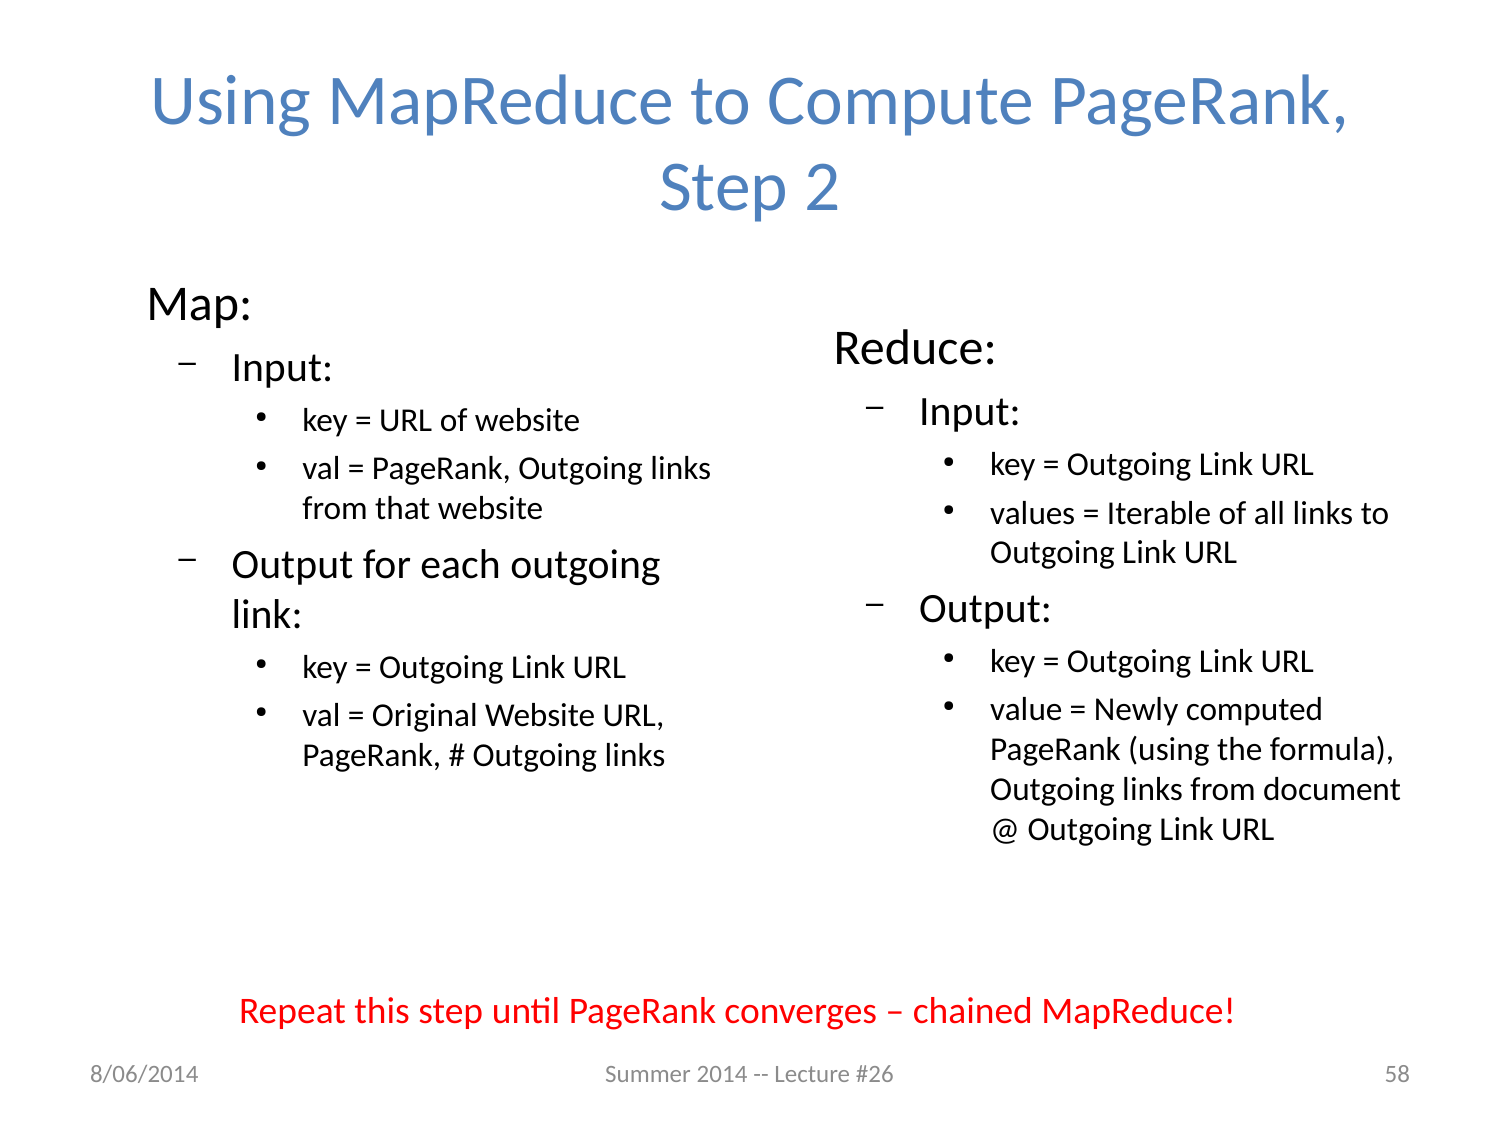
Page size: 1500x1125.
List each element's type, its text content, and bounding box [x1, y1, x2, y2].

slide_number <number> [1074, 1042, 1425, 1103]
list Reduce: Input: key = Outgoing Link URL values = Iterable of all links to Outgoing Link URL Output: key = Outgoing Link URL value = Newly computed PageRank (using the formula), Outgoing links from document @ Outgoing Link URL [762, 209, 1425, 952]
slide_number 8/06/2014 [75, 1042, 425, 1103]
title Using MapReduce to Compute PageRank, Step 2 [75, 45, 1425, 233]
footer Summer 2014 -- Lecture #26 [512, 1042, 988, 1103]
text_box Repeat this step until PageRank converges – chained MapReduce! [63, 978, 1414, 1039]
list Map: Input: key = URL of website val = PageRank, Outgoing links from that website Output for each outgoing link: key = Outgoing Link URL val = Original Website URL, PageRank, # Outgoing links [75, 262, 738, 978]
